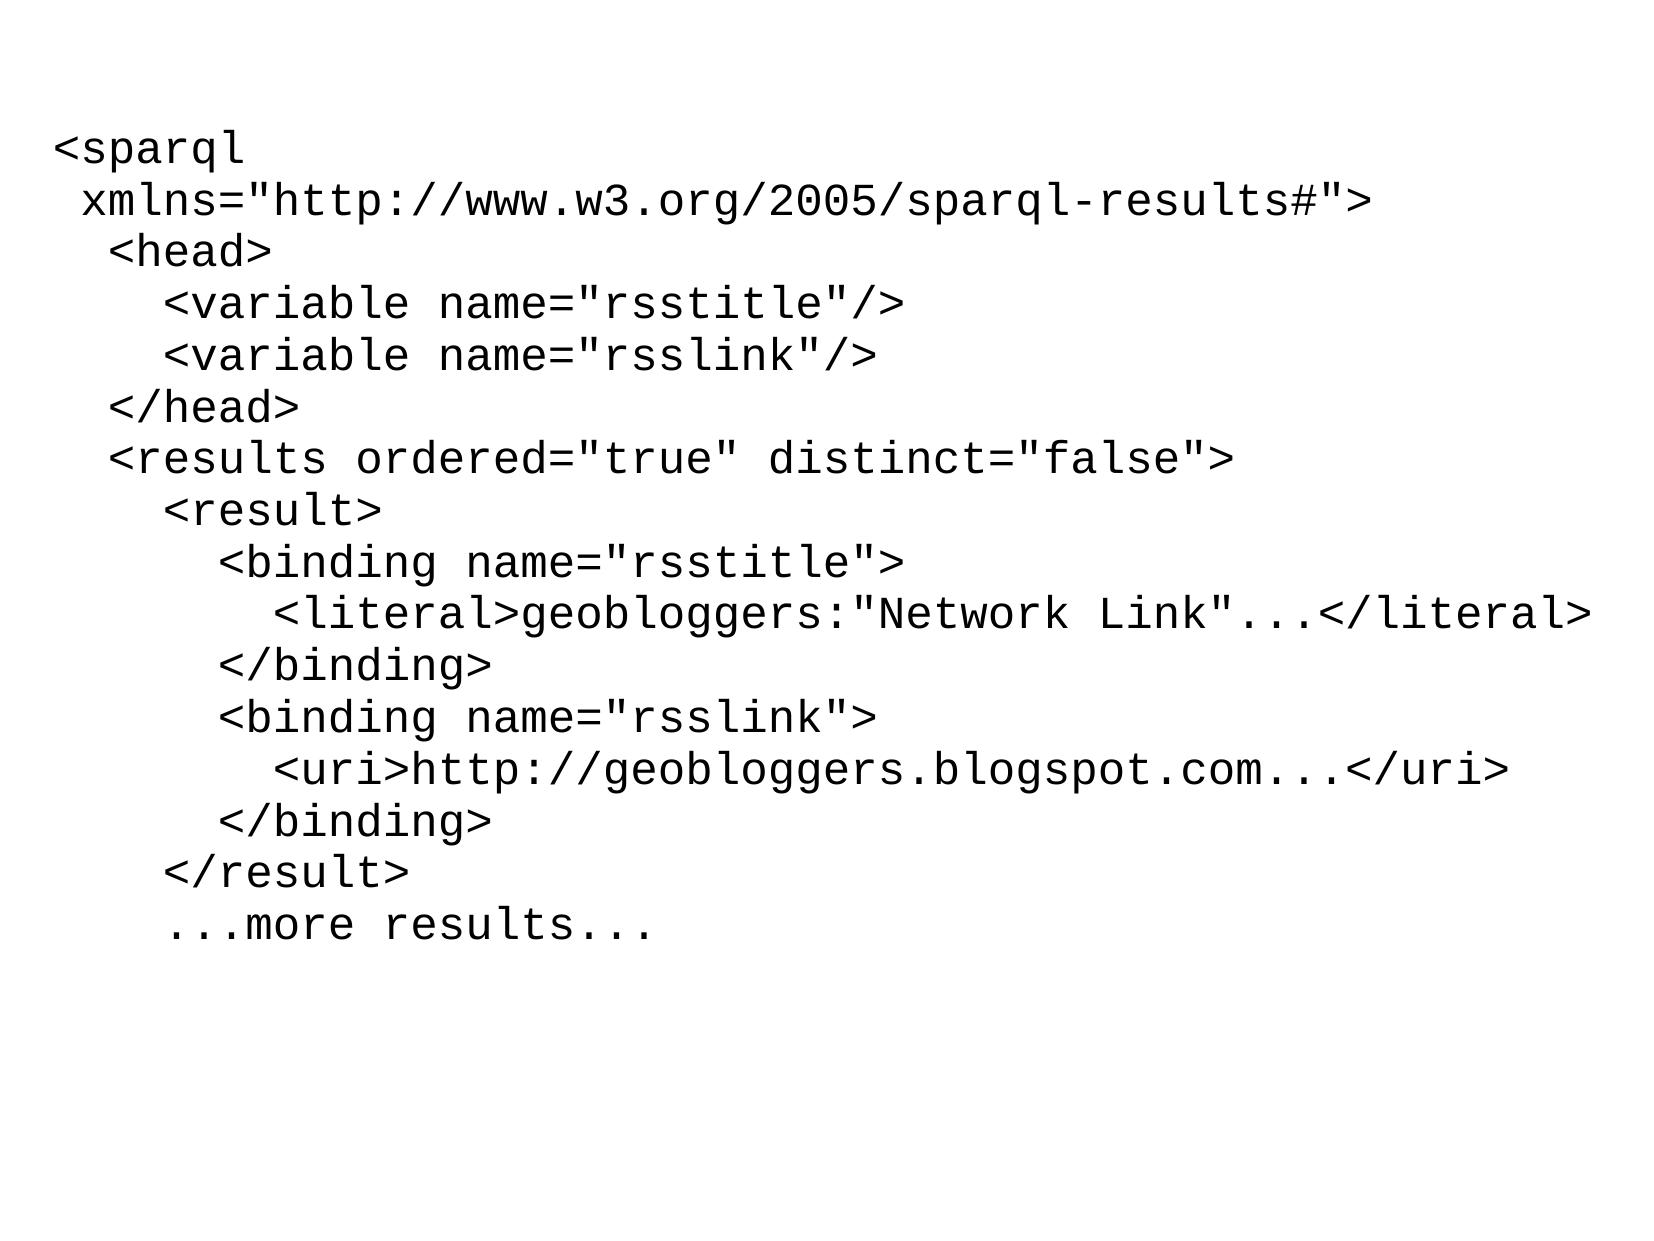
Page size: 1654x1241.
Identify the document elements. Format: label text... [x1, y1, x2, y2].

text_box <sparql xmlns="http://www.w3.org/2005/sparql-results#"> <head> <variable name="rsstitle"/> <variable name="rsslink"/> </head> <results ordered="true" distinct="false"> <result> <binding name="rsstitle"> <literal>geobloggers:"Network Link"...</literal> </binding> <binding name="rsslink"> <uri>http://geobloggers.blogspot.com...</uri> </binding> </result> ...more results... [20, 118, 1625, 1241]
